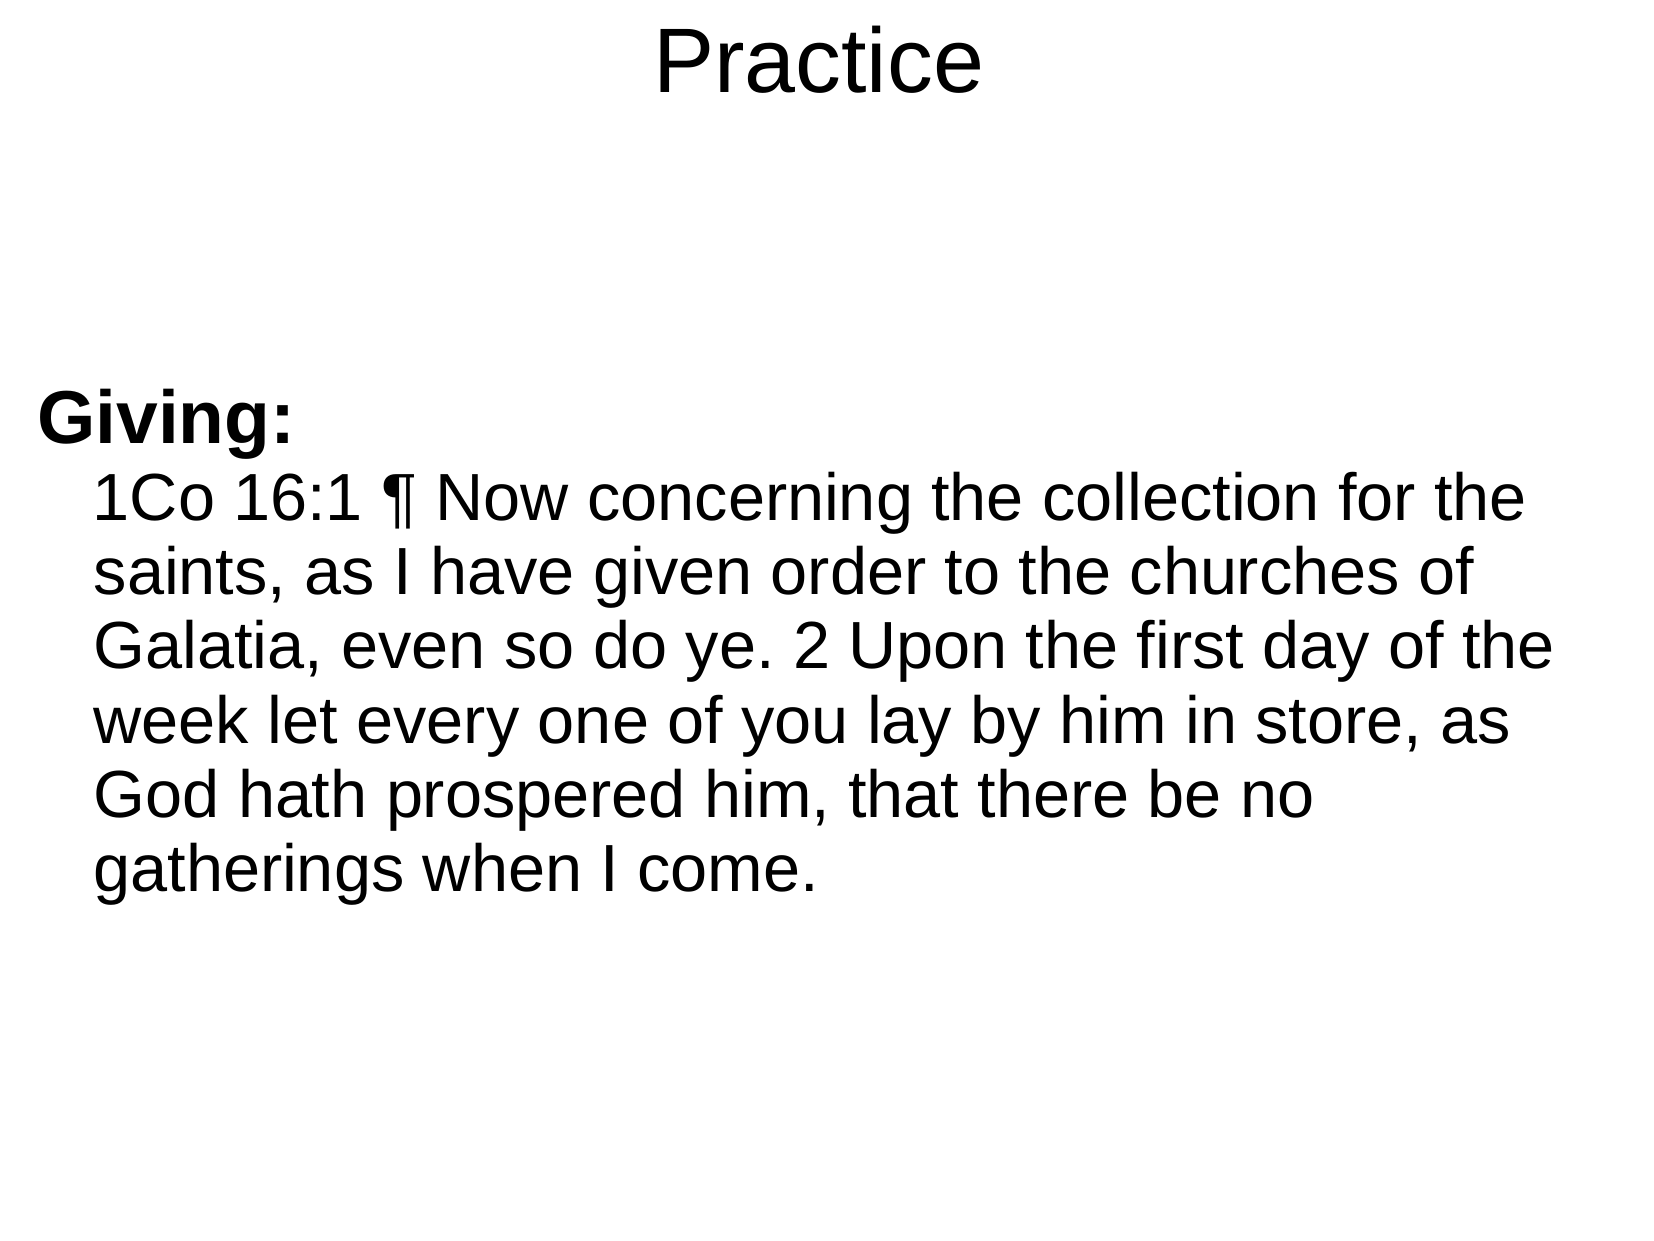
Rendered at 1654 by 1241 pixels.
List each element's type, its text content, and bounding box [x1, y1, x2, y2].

subtitle Giving: 1Co 16:1 ¶ Now concerning the collection for the saints, as I have given order to the churches of Galatia, even so do ye. 2 Upon the first day of the week let every one of you lay by him in store, as God hath prospered him, that there be no gatherings when I come. [37, 75, 1601, 1205]
title Practice [75, 0, 1564, 75]
